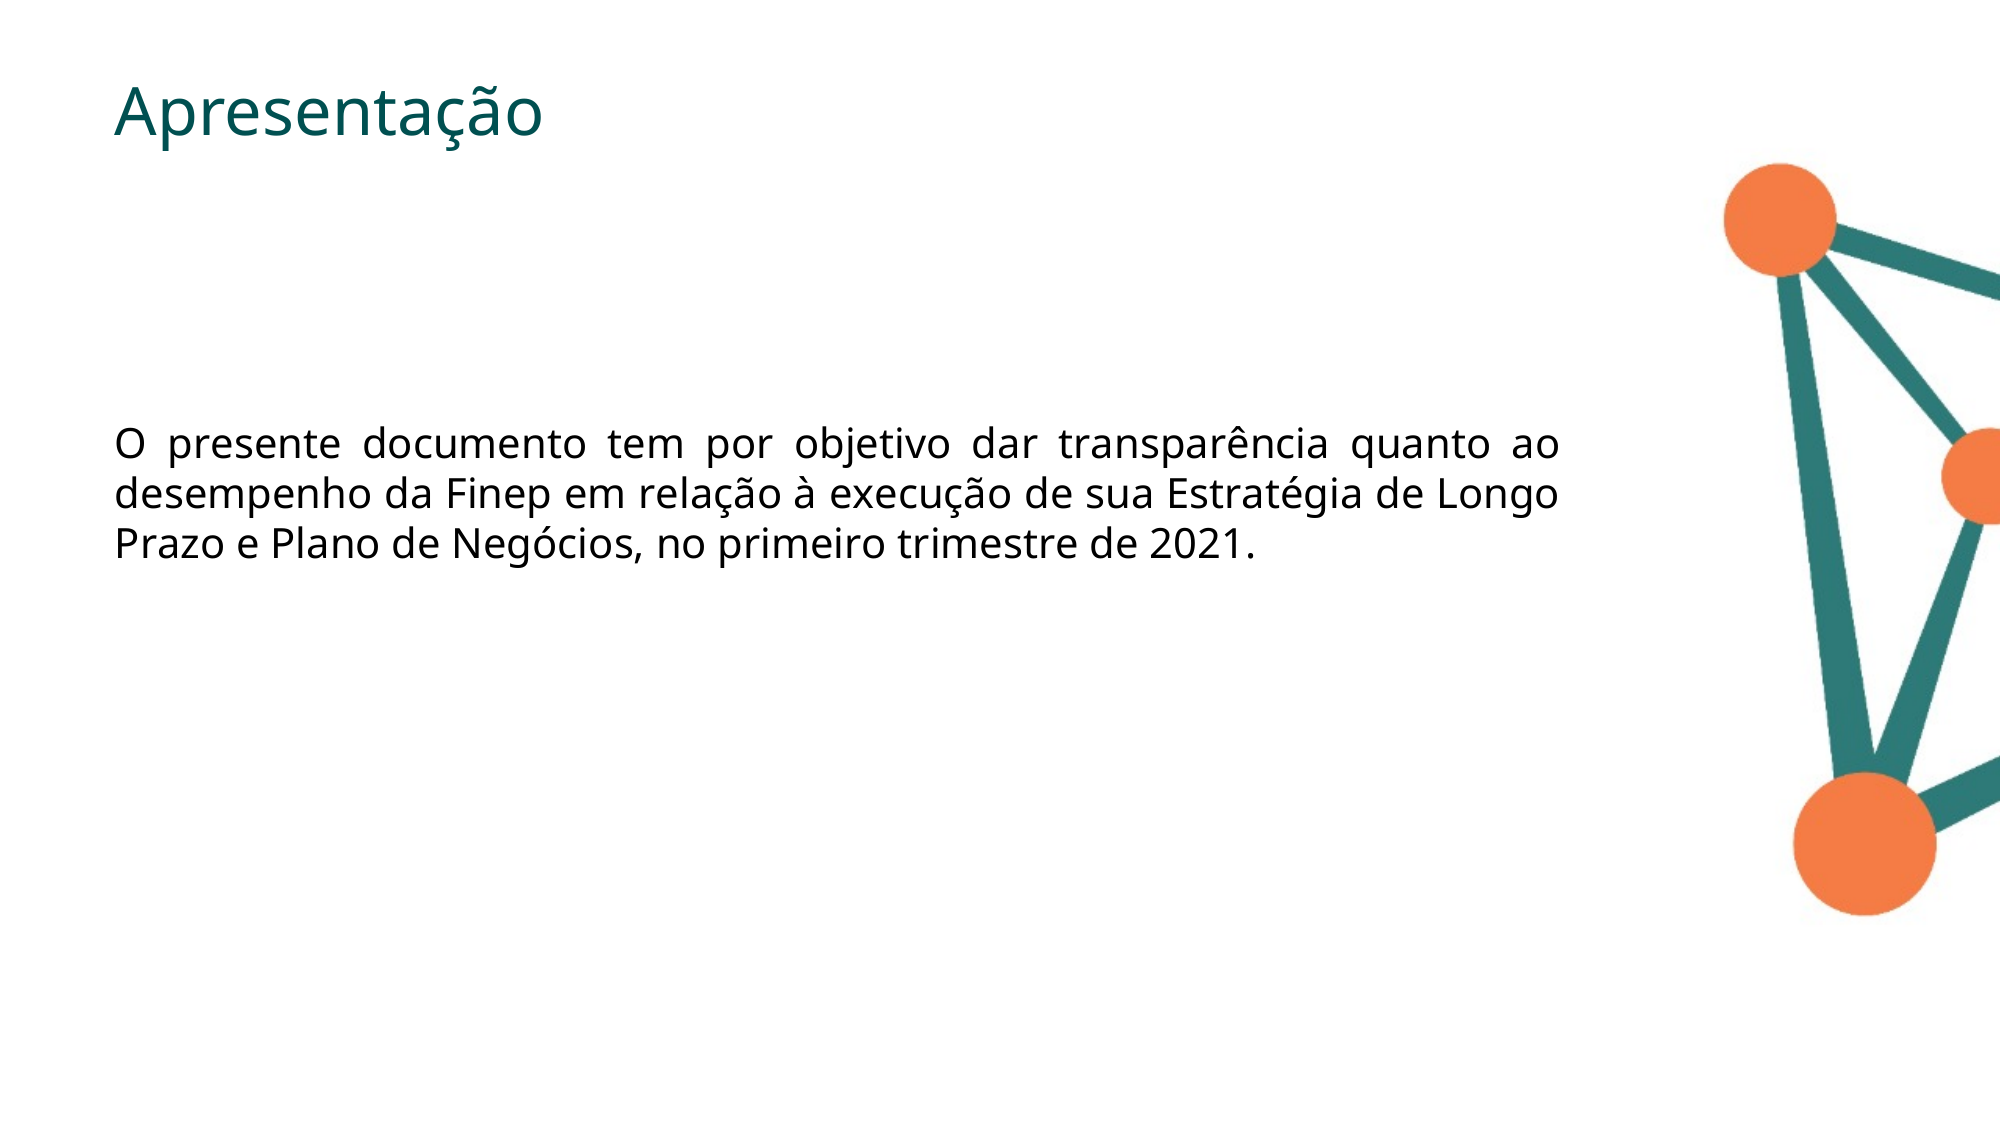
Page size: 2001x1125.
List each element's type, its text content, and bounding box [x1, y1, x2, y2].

text_box O presente documento tem por objetivo dar transparência quanto ao desempenho da Finep em relação à execução de sua Estratégia de Longo Prazo e Plano de Negócios, no primeiro trimestre de 2021. [100, 173, 1643, 860]
title Apresentação [99, 45, 1900, 173]
